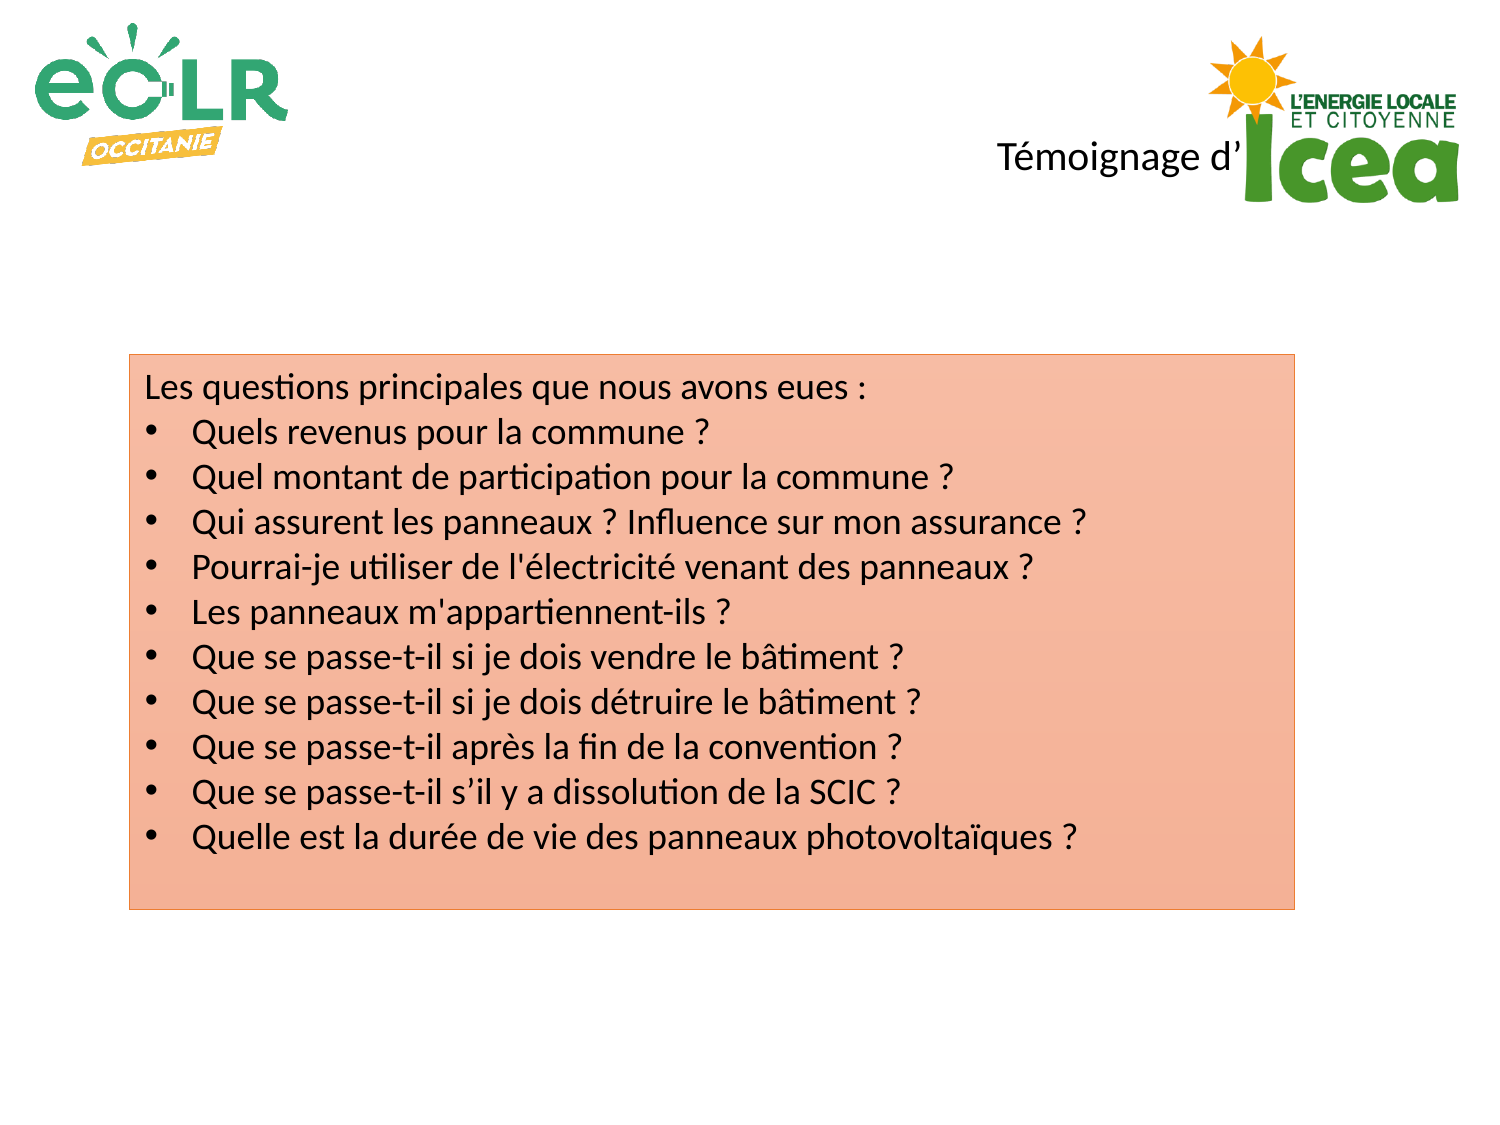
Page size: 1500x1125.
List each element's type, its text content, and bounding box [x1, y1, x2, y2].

picture [35, 23, 288, 166]
picture [1208, 36, 1459, 203]
text_box Les questions principales que nous avons eues : Quels revenus pour la commune ? Quel montant de participation pour la commune ? Qui assurent les panneaux ? Influence sur mon assurance ? Pourrai-je utiliser de l'électricité venant des panneaux ? Les panneaux m'appartiennent-ils ? Que se passe-t-il si je dois vendre le bâtiment ? Que se passe-t-il si je dois détruire le bâtiment ? Que se passe-t-il après la fin de la convention ? Que se passe-t-il s’il y a dissolution de la SCIC ? Quelle est la durée de vie des panneaux photovoltaïques ? [129, 354, 1295, 910]
